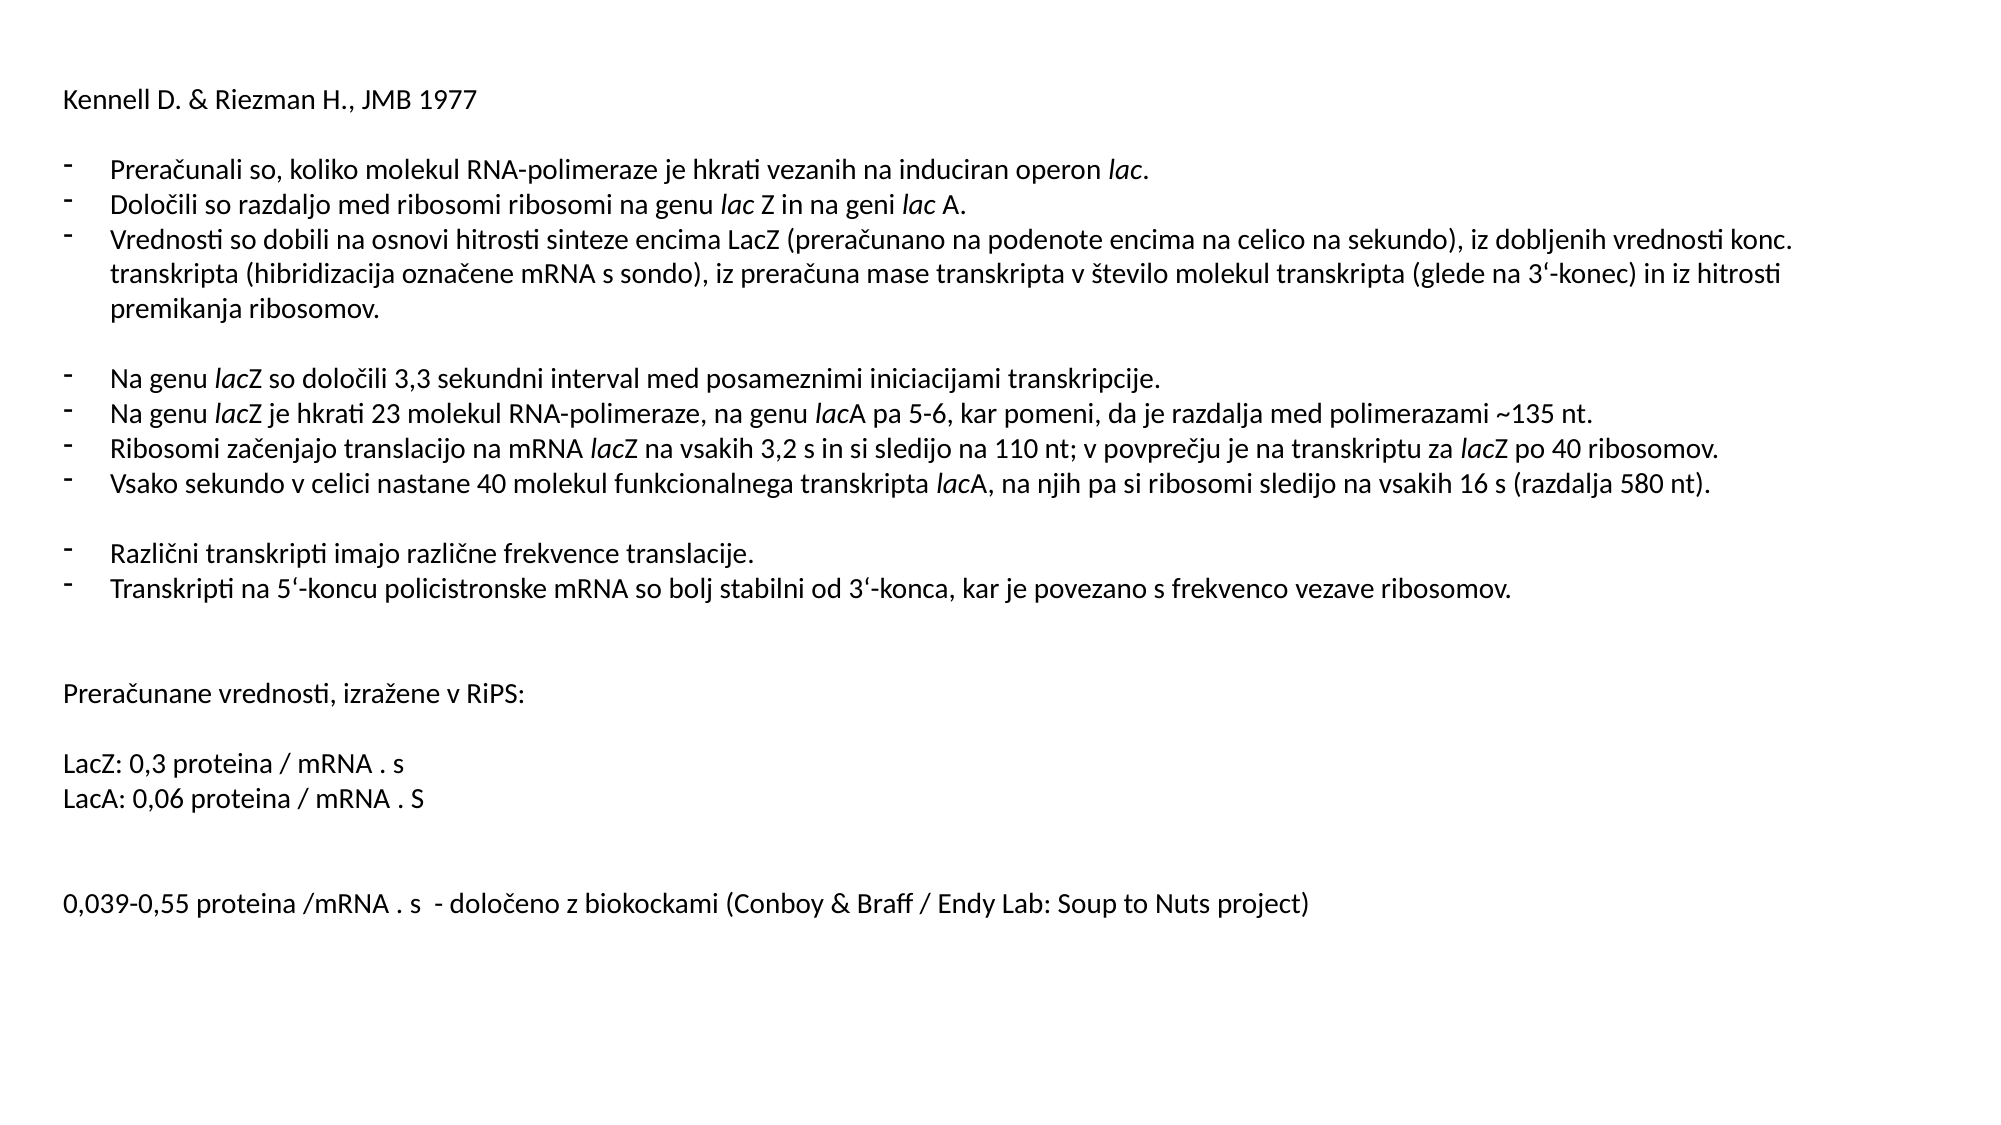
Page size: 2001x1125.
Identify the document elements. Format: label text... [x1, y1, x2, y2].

text_box Kennell D. & Riezman H., JMB 1977 Preračunali so, koliko molekul RNA-polimeraze je hkrati vezanih na induciran operon lac. Določili so razdaljo med ribosomi ribosomi na genu lac Z in na geni lac A. Vrednosti so dobili na osnovi hitrosti sinteze encima LacZ (preračunano na podenote encima na celico na sekundo), iz dobljenih vrednosti konc. transkripta (hibridizacija označene mRNA s sondo), iz preračuna mase transkripta v število molekul transkripta (glede na 3‘-konec) in iz hitrosti premikanja ribosomov. Na genu lacZ so določili 3,3 sekundni interval med posameznimi iniciacijami transkripcije. Na genu lacZ je hkrati 23 molekul RNA-polimeraze, na genu lacA pa 5-6, kar pomeni, da je razdalja med polimerazami ~135 nt. Ribosomi začenjajo translacijo na mRNA lacZ na vsakih 3,2 s in si sledijo na 110 nt; v povprečju je na transkriptu za lacZ po 40 ribosomov. Vsako sekundo v celici nastane 40 molekul funkcionalnega transkripta lacA, na njih pa si ribosomi sledijo na vsakih 16 s (razdalja 580 nt). Različni transkripti imajo različne frekvence translacije. Transkripti na 5‘-koncu policistronske mRNA so bolj stabilni od 3‘-konca, kar je povezano s frekvenco vezave ribosomov. Preračunane vrednosti, izražene v RiPS: LacZ: 0,3 proteina / mRNA . s LacA: 0,06 proteina / mRNA . S 0,039-0,55 proteina /mRNA . s - določeno z biokockami (Conboy & Braff / Endy Lab: Soup to Nuts project) [48, 72, 1913, 1032]
